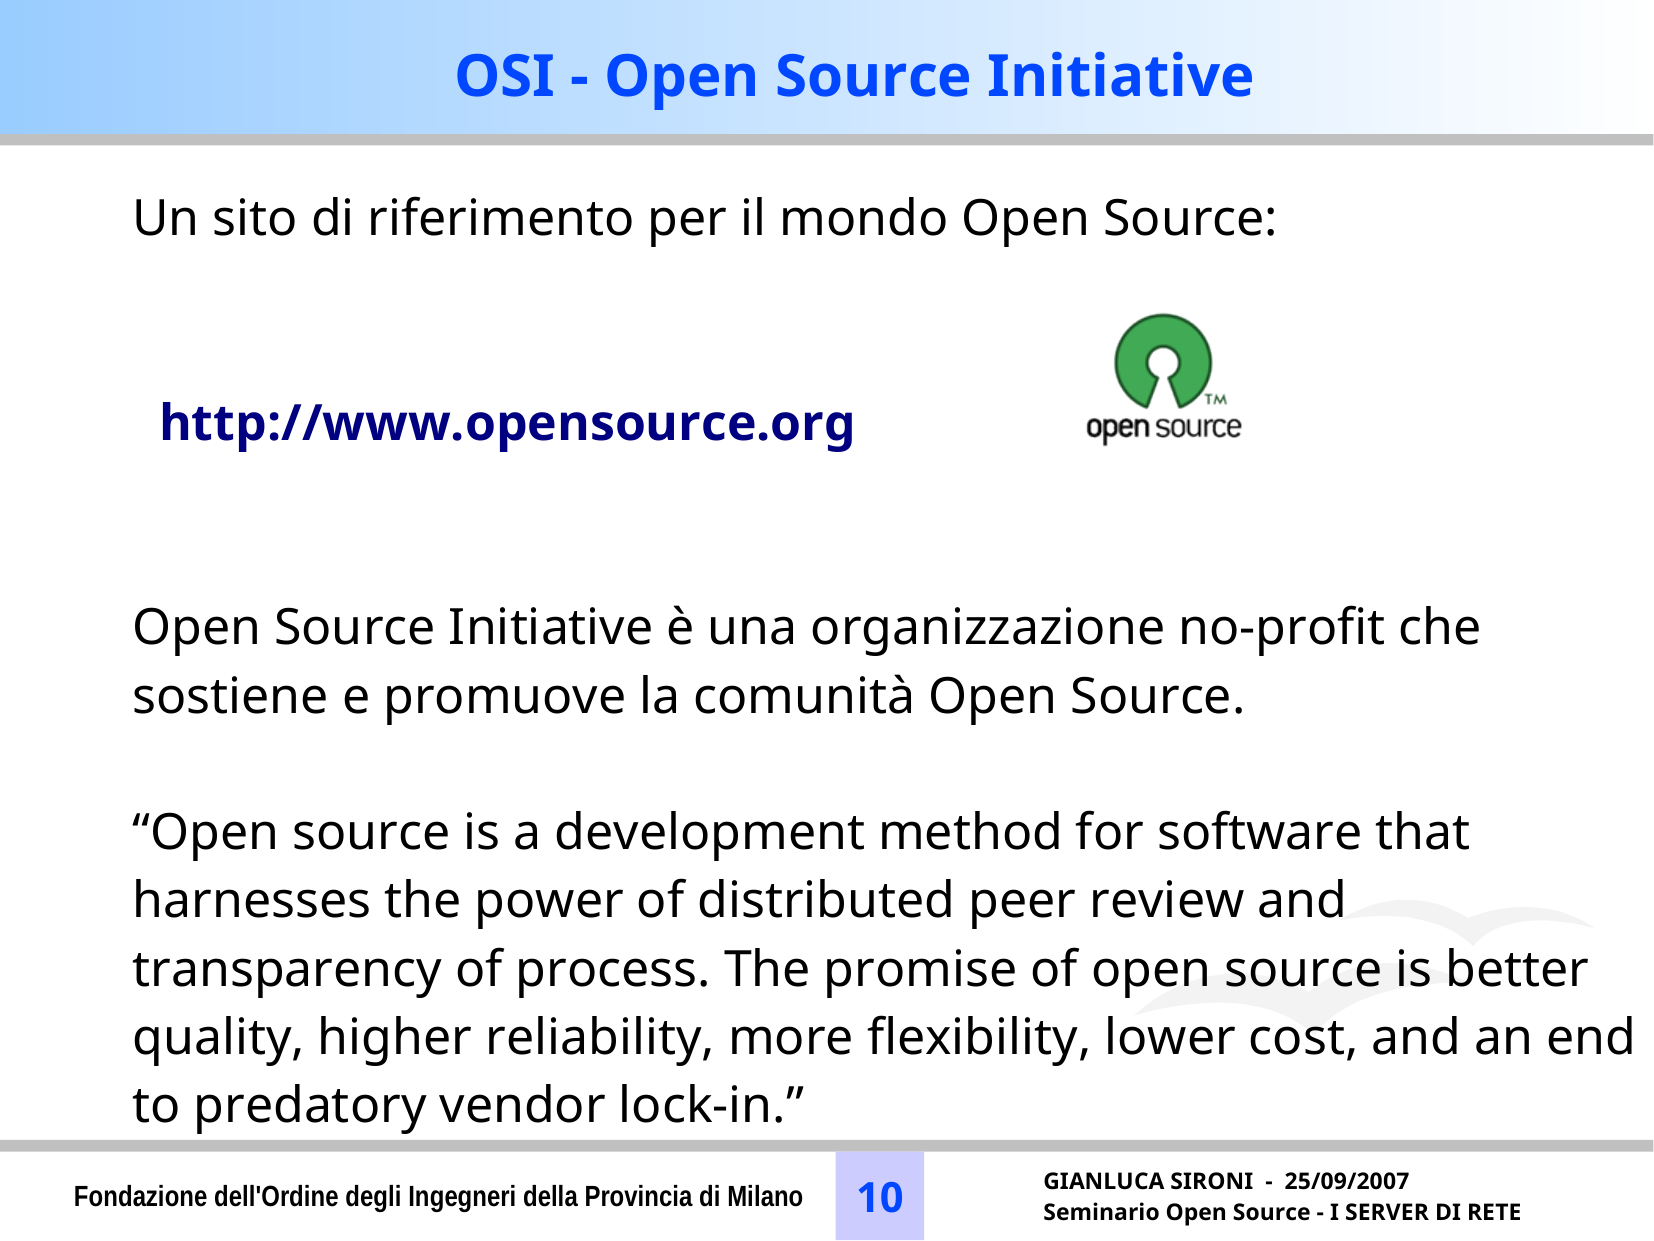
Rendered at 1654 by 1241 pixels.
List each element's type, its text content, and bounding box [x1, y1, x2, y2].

list Un sito di riferimento per il mondo Open Source: http://www.opensource.org Open Source Initiative è una organizzazione no-profit che sostiene e promuove la comunità Open Source. “Open source is a development method for software that harnesses the power of distributed peer review and transparency of process. The promise of open source is better quality, higher reliability, more flexibility, lower cost, and an end to predatory vendor lock-in.” [111, 181, 1654, 1147]
picture [1078, 305, 1251, 455]
title OSI - Open Source Initiative [85, 0, 1654, 148]
